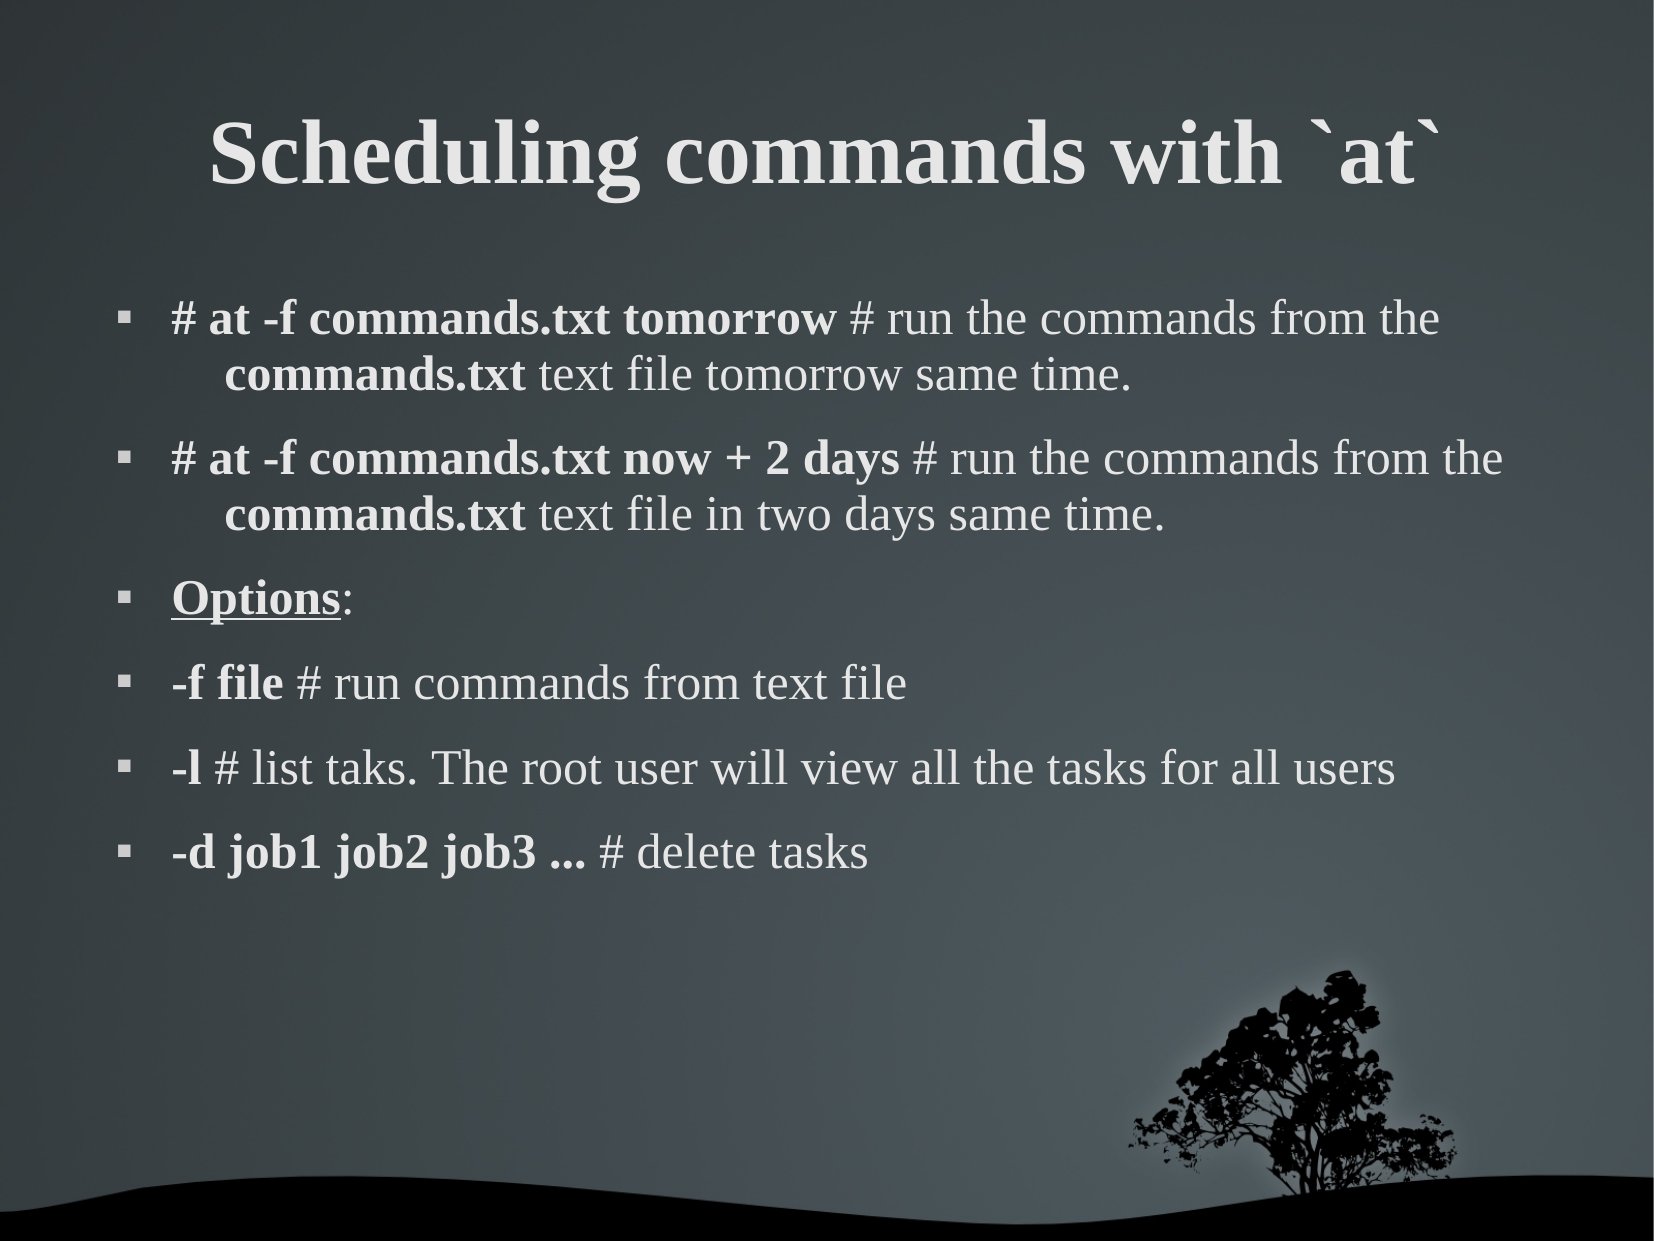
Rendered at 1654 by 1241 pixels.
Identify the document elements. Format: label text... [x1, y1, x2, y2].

list # at -f commands.txt tomorrow # run the commands from the commands.txt text file tomorrow same time. # at -f commands.txt now + 2 days # run the commands from the commands.txt text file in two days same time. Options: -f file # run commands from text file -l # list taks. The root user will view all the tasks for all users -d job1 job2 job3 ... # delete tasks [82, 290, 1571, 1109]
picture [0, 0, 1654, 1241]
title Scheduling commands with `at` [82, 49, 1571, 257]
